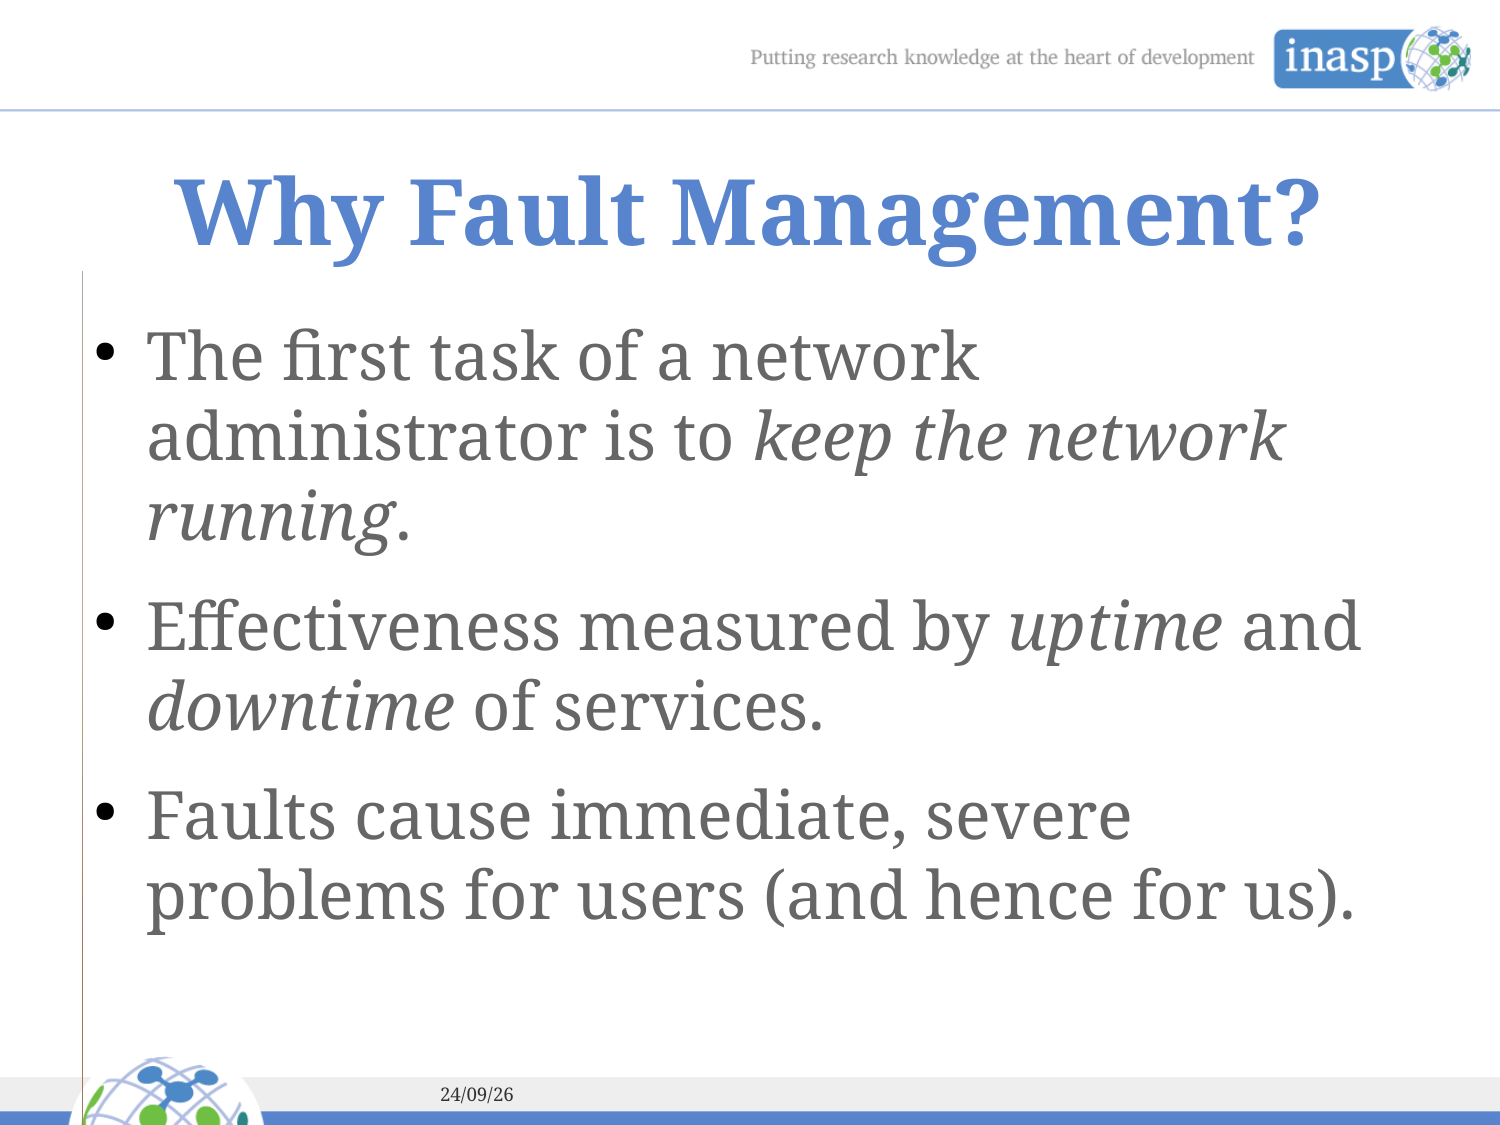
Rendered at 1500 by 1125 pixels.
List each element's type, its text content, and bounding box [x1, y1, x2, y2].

picture [0, 0, 1500, 1125]
title Why Fault Management? [75, 129, 1426, 313]
list The first task of a network administrator is to keep the network running. Effectiveness measured by uptime and downtime of services. Faults cause immediate, severe problems for users (and hence for us). [75, 313, 1426, 967]
